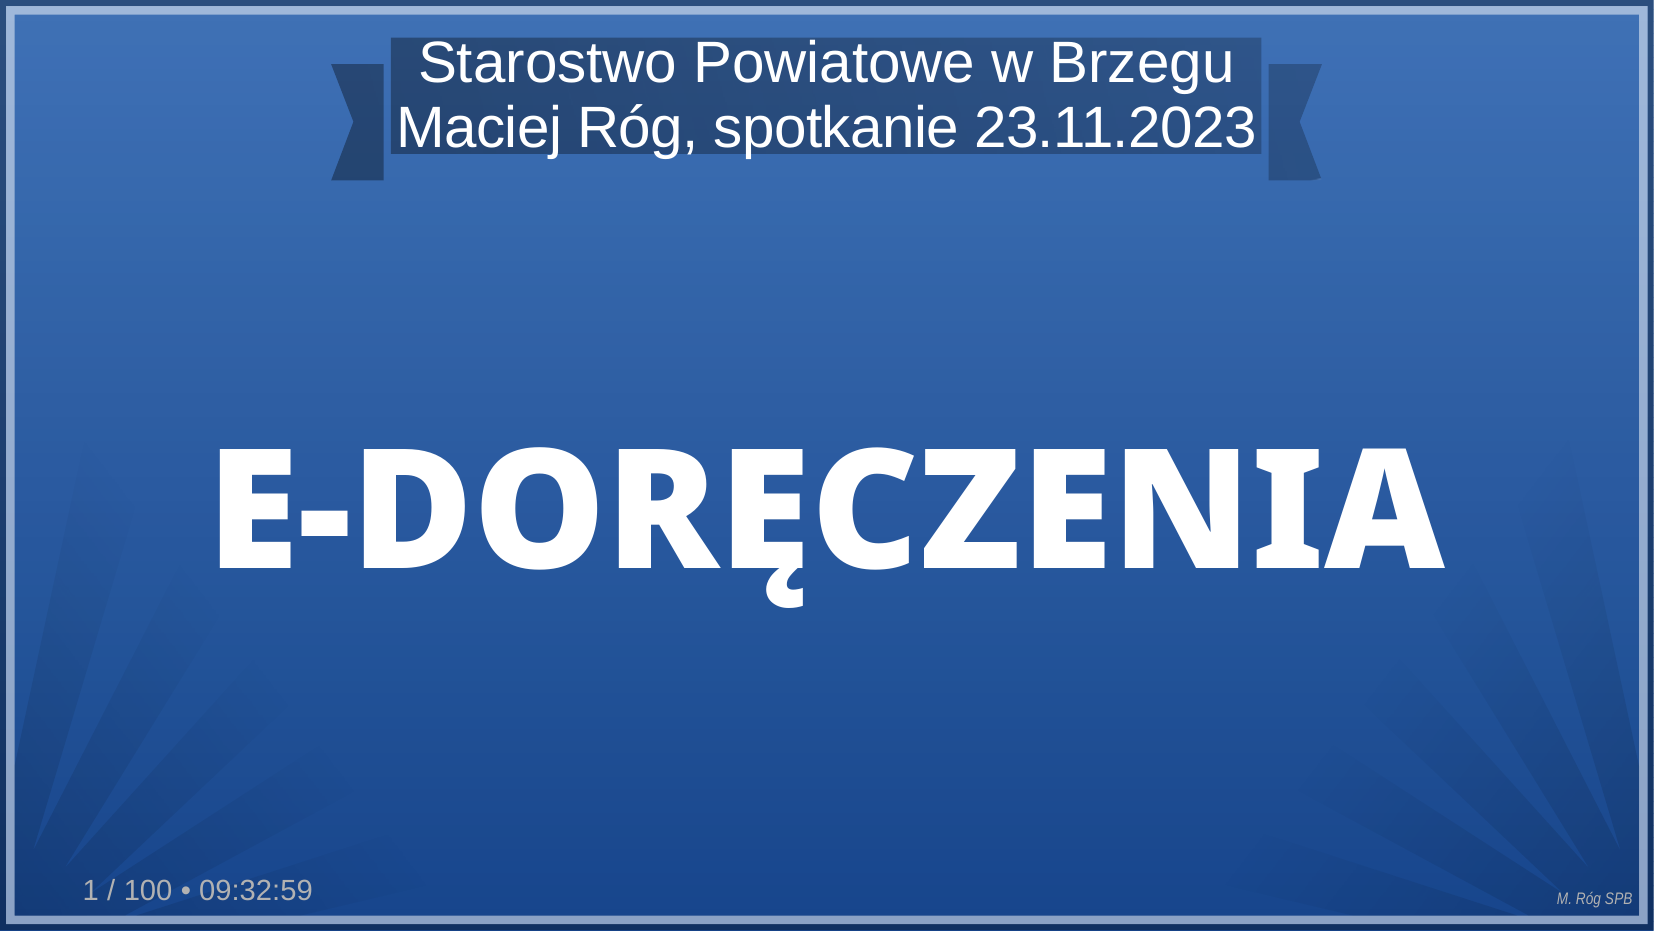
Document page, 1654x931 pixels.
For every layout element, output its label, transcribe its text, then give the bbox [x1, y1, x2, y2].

subtitle E-DORĘCZENIA [82, 159, 1571, 848]
title Starostwo Powiatowe w Brzegu Maciej Róg, spotkanie 23.11.2023 [389, 29, 1264, 159]
